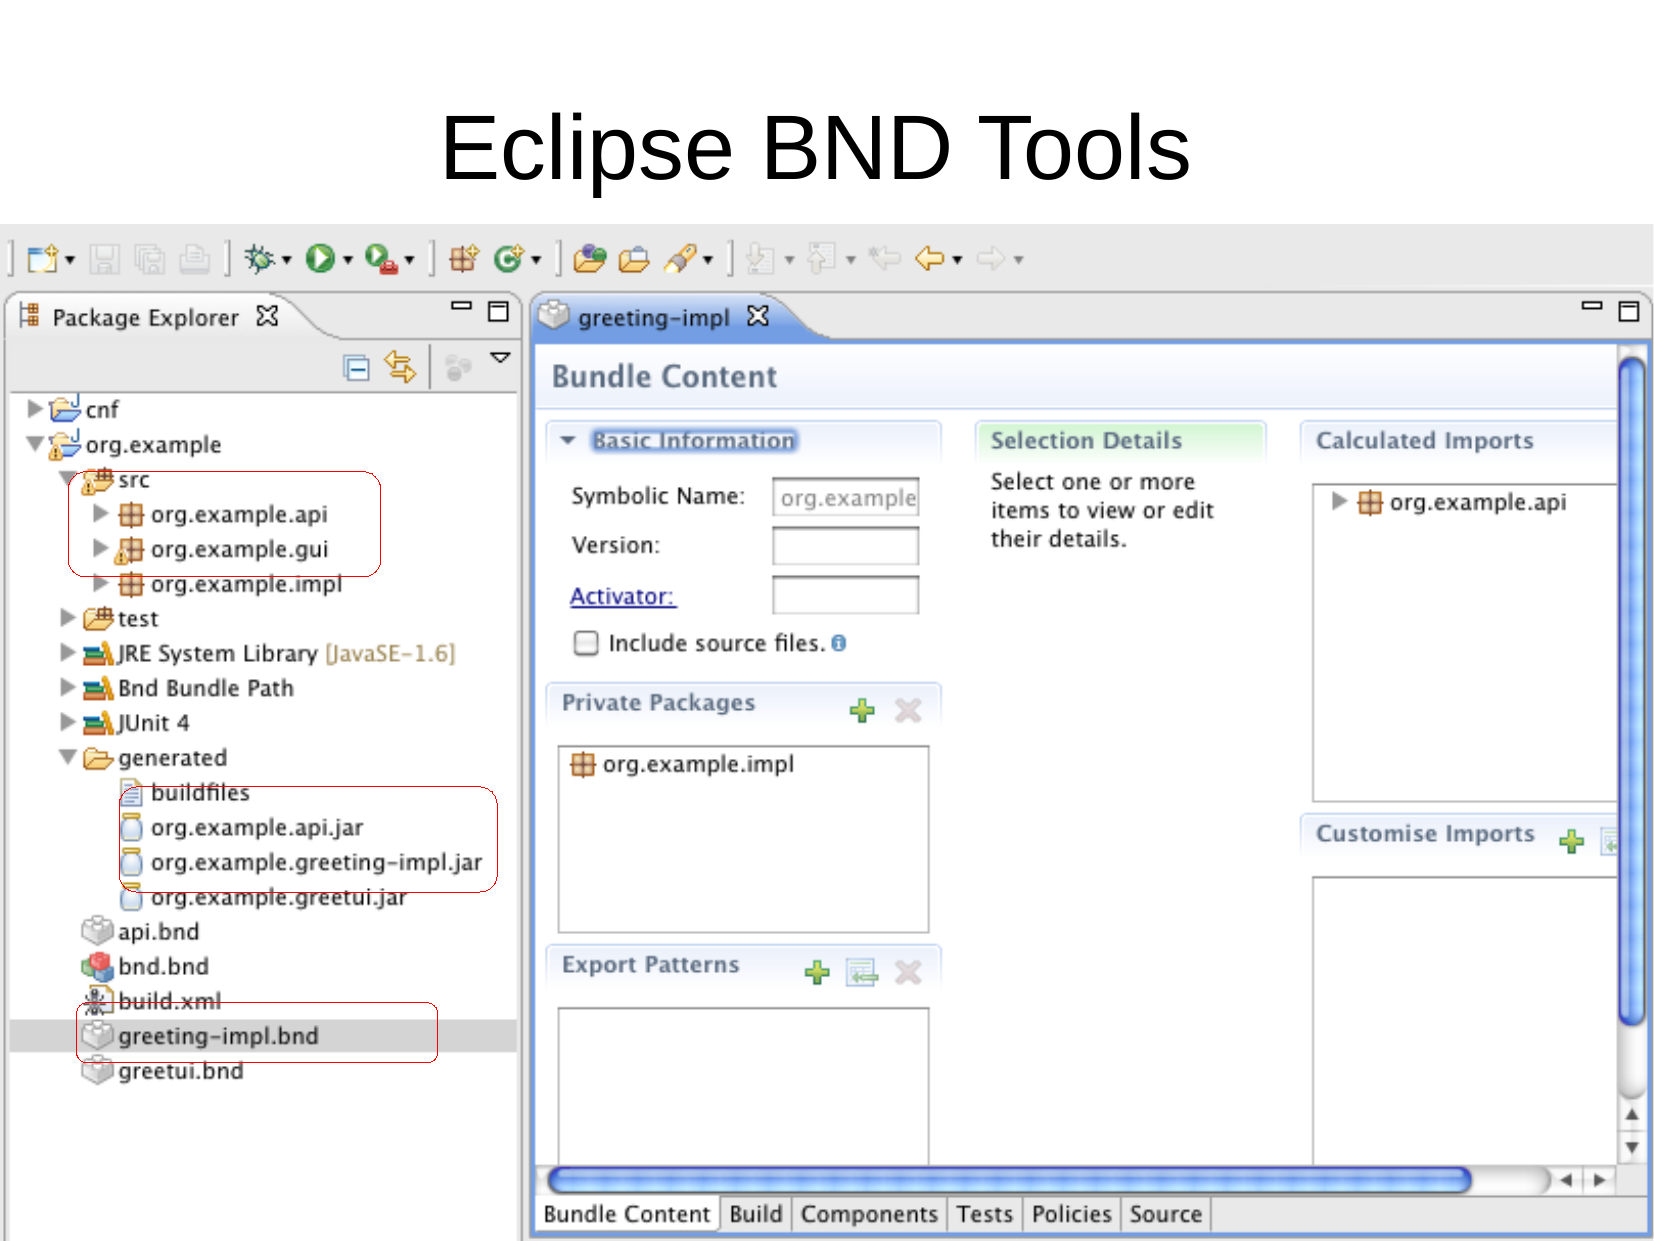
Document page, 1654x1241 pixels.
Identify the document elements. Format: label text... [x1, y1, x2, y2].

title Eclipse BND Tools [72, 51, 1561, 244]
picture [0, 224, 1654, 1241]
